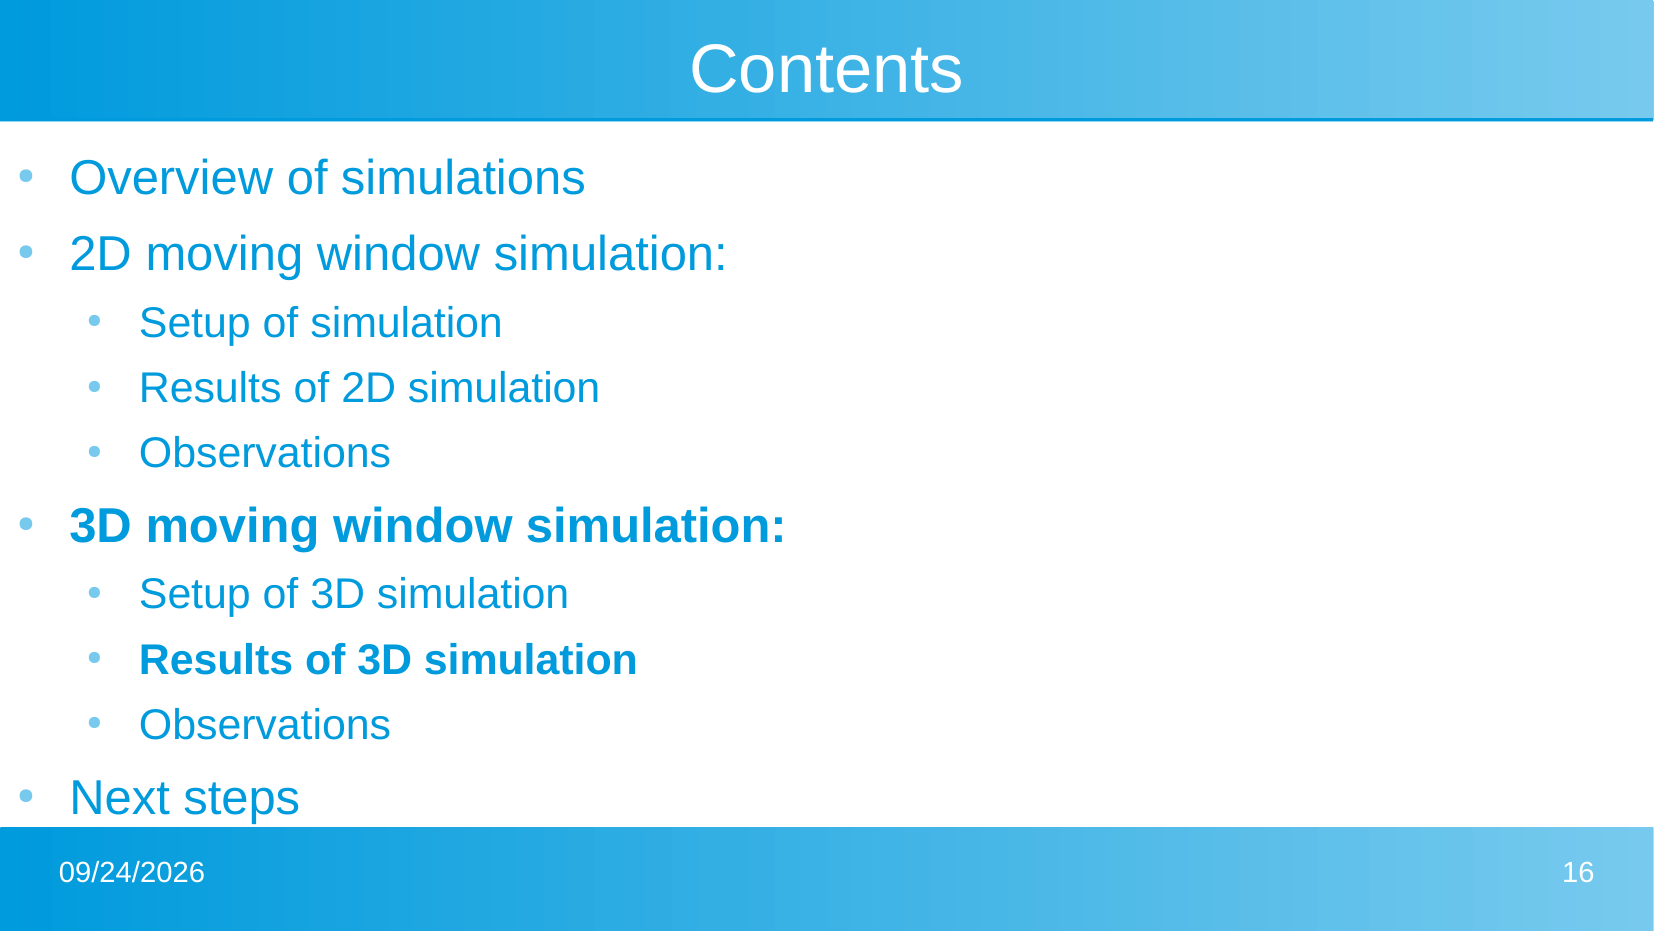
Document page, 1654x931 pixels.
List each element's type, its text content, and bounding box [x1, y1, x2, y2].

title Contents [59, 29, 1595, 108]
list Overview of simulations 2D moving window simulation: Setup of simulation Results of 2D simulation Observations 3D moving window simulation: Setup of 3D simulation Results of 3D simulation Observations Next steps [0, 150, 1651, 826]
